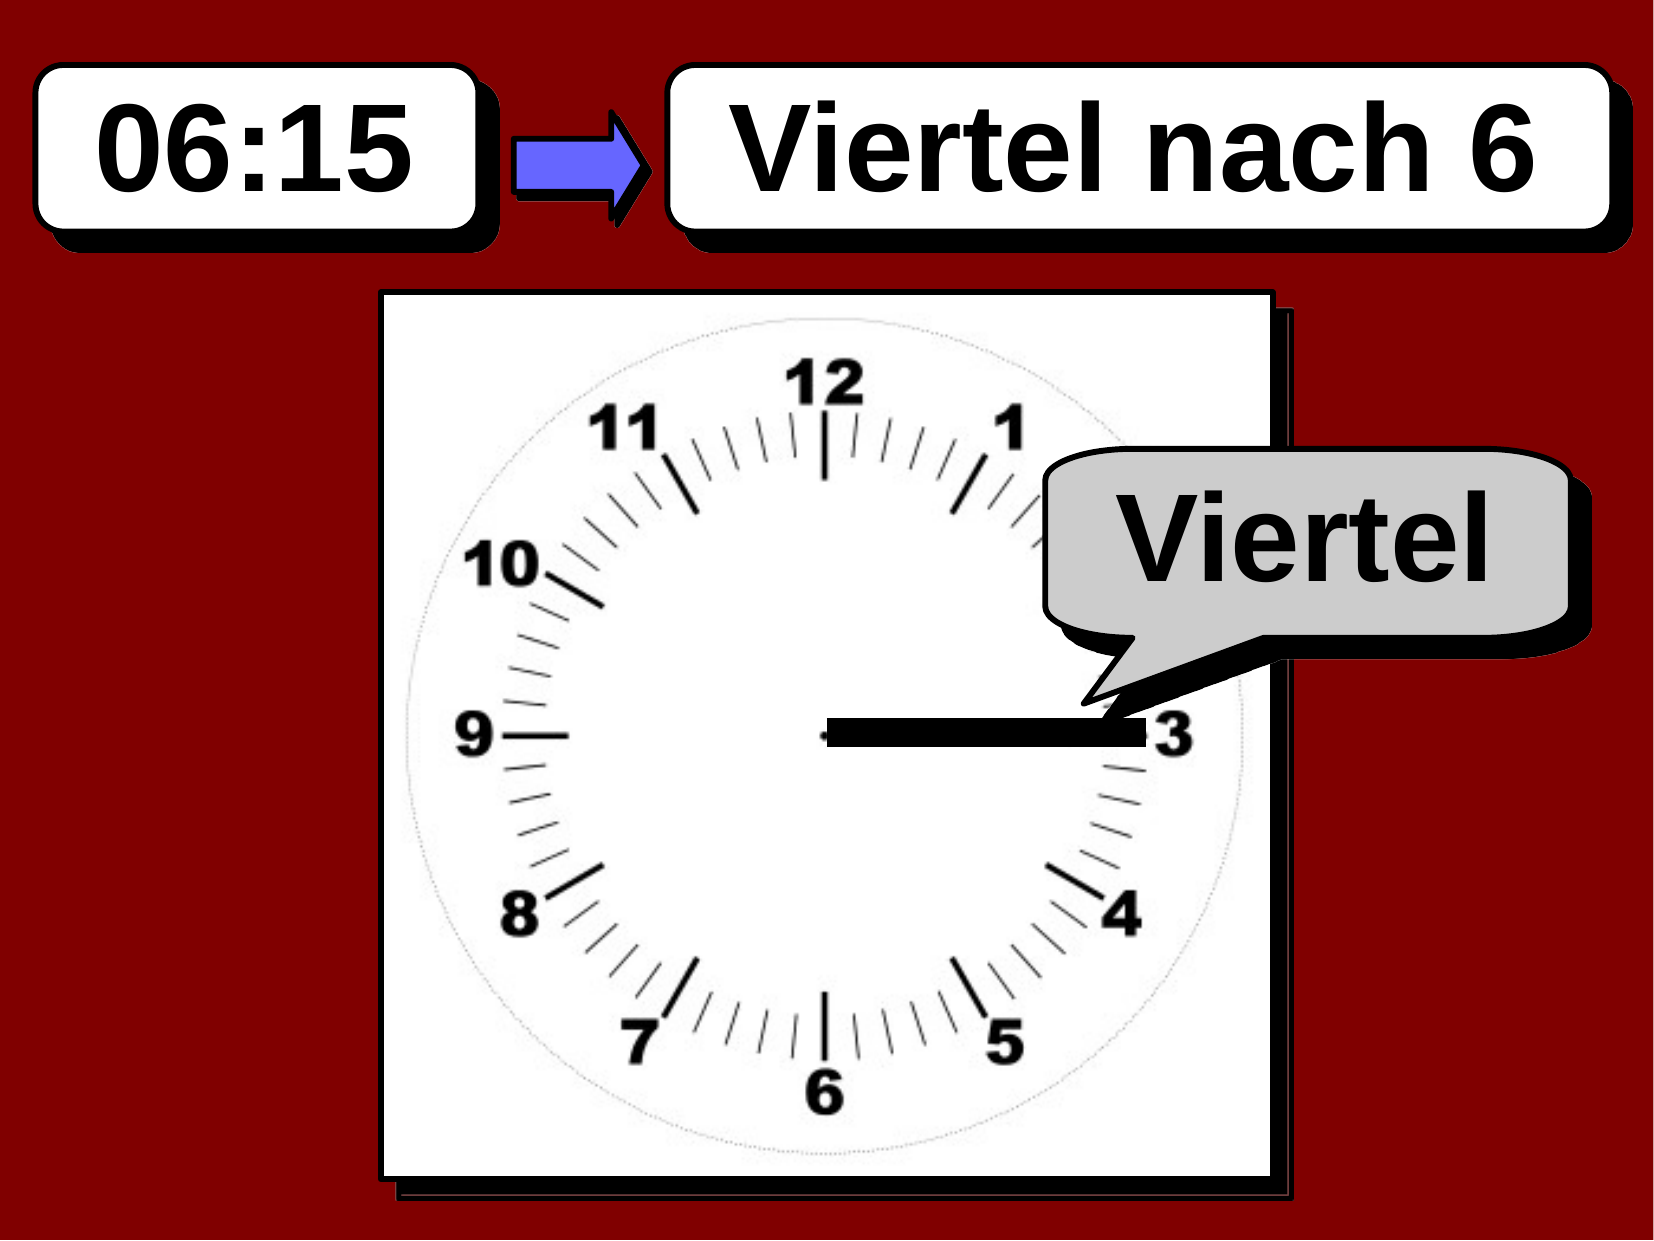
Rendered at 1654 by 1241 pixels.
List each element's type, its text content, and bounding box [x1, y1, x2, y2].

text_box [1056, 465, 1571, 704]
text_box 06:15 [47, 70, 461, 232]
text_box [1065, 448, 1551, 460]
text_box [35, 64, 479, 230]
text_box [679, 64, 1613, 230]
picture [383, 295, 1270, 1177]
text_box [667, 75, 673, 221]
text_box [513, 112, 644, 219]
text_box [1045, 469, 1051, 618]
text_box Viertel nach 6 [673, 70, 1595, 232]
text_box Viertel [1051, 460, 1560, 622]
